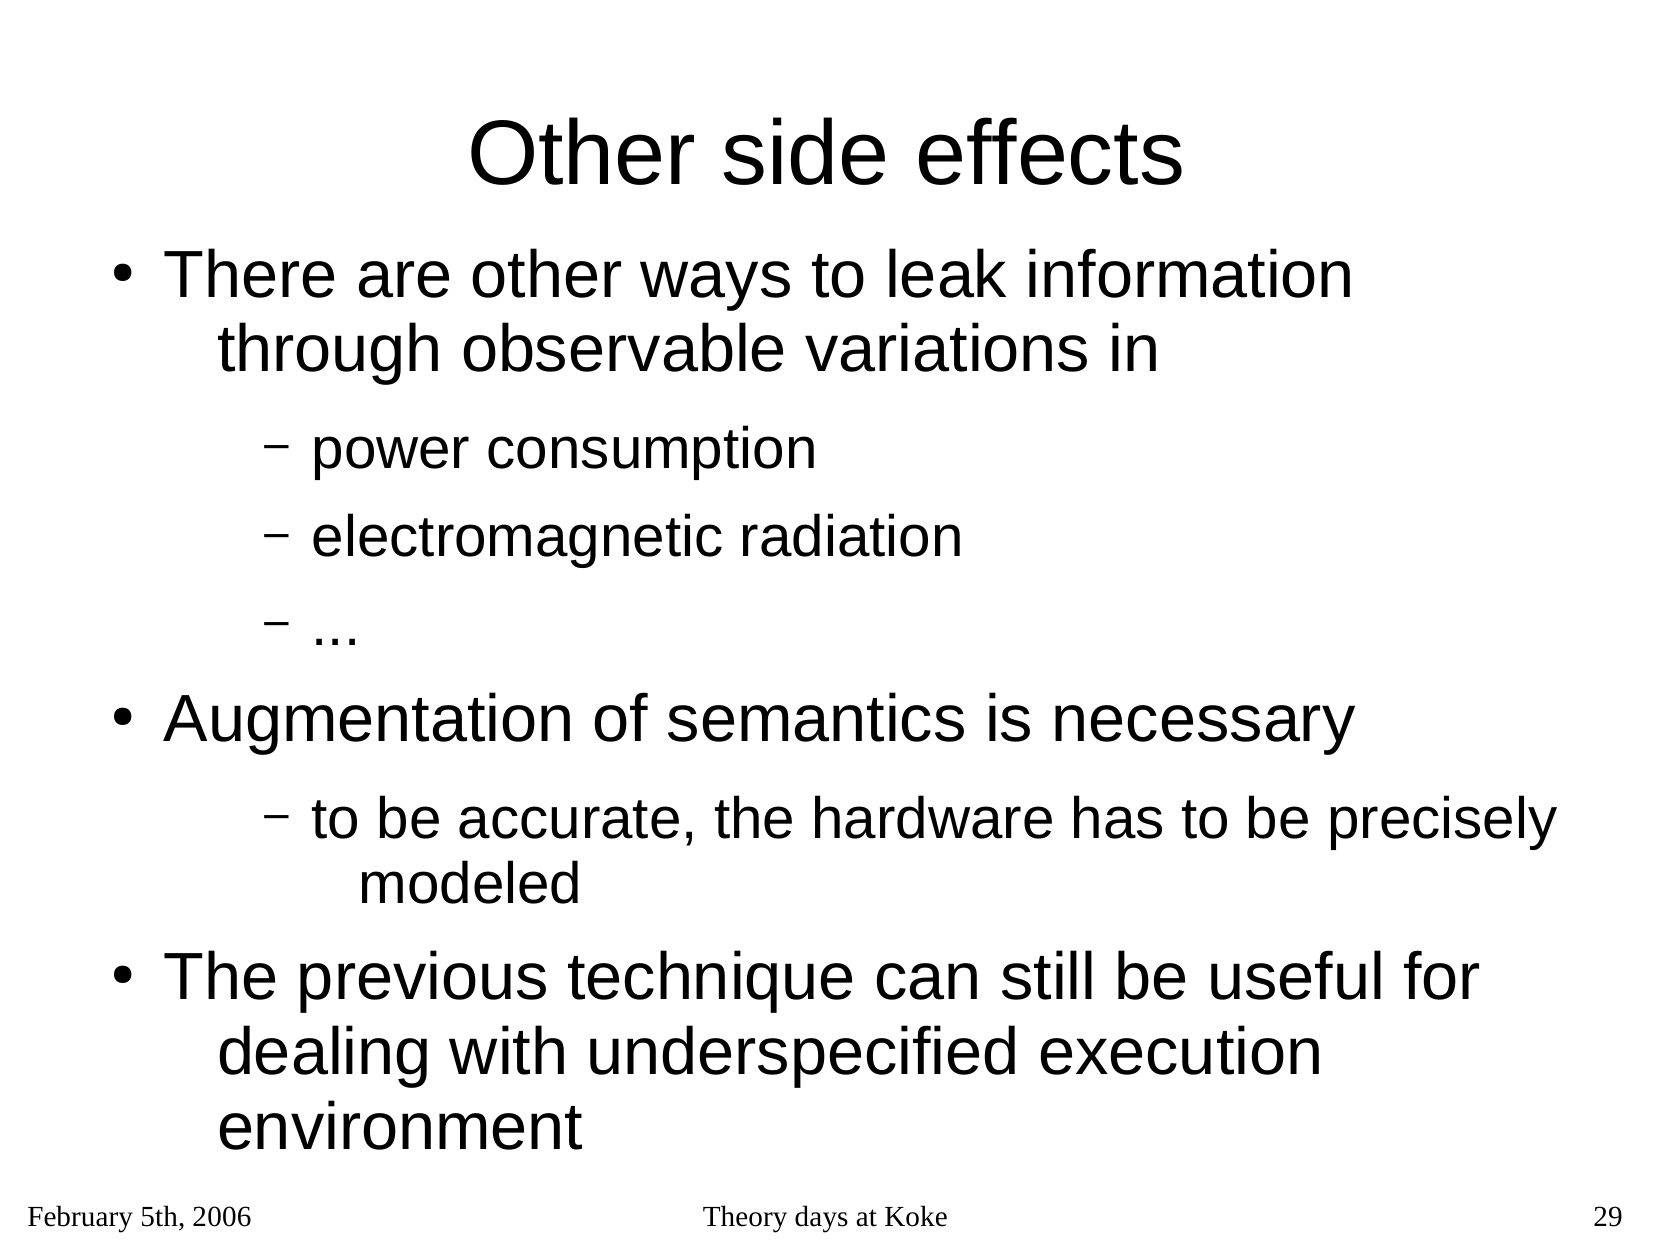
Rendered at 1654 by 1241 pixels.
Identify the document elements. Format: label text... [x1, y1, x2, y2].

list There are other ways to leak information through observable variations in power consumption electromagnetic radiation ... Augmentation of semantics is necessary to be accurate, the hardware has to be precisely modeled The previous technique can still be useful for dealing with underspecified execution environment [75, 236, 1564, 1164]
title Other side effects [82, 49, 1571, 257]
